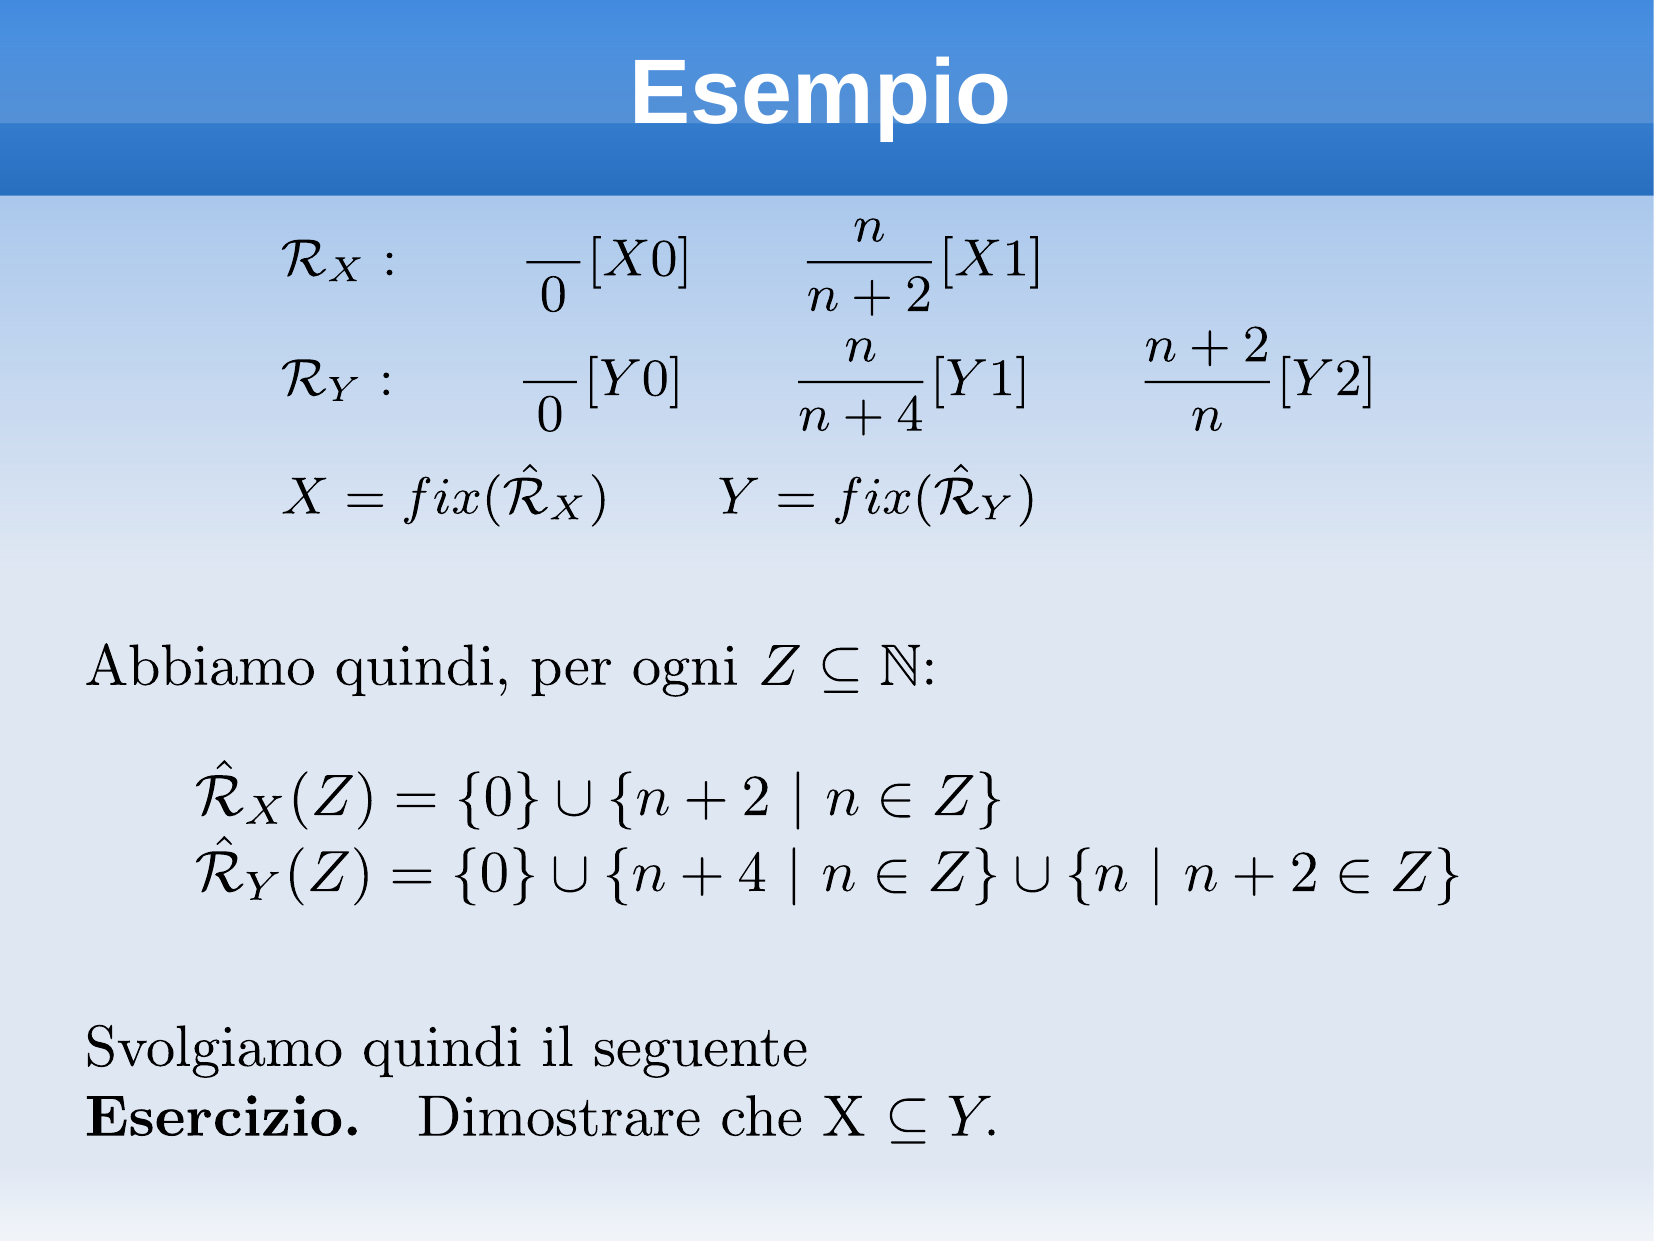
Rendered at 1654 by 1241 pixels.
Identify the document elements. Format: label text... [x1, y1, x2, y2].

title Esempio [76, 0, 1565, 196]
picture [0, 0, 1654, 1241]
text_box [84, 218, 1463, 1144]
